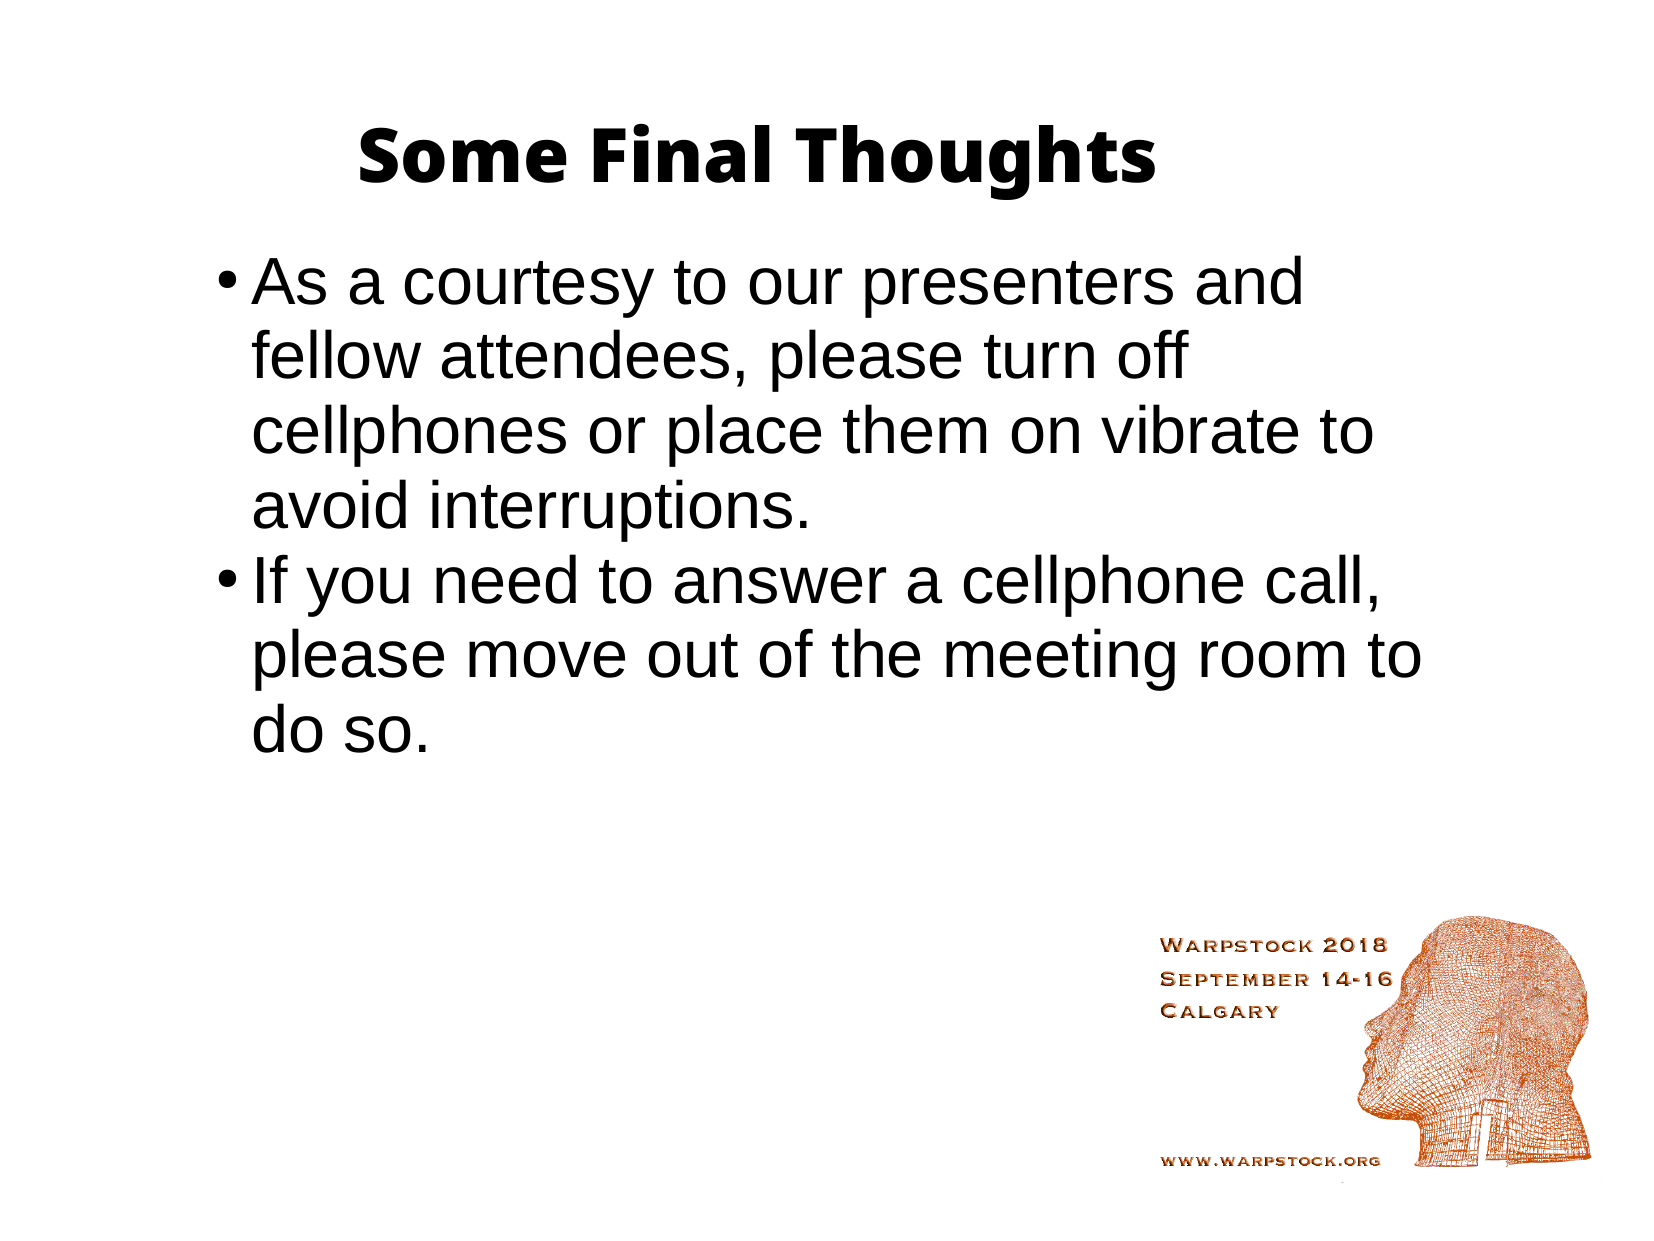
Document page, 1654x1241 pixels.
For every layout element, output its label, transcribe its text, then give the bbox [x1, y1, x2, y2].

text_box As a courtesy to our presenters and fellow attendees, please turn off cellphones or place them on vibrate to avoid interruptions. If you need to answer a cellphone call, please move out of the meeting room to do so. [200, 236, 1501, 771]
picture [1145, 909, 1604, 1183]
text_box Some Final Thoughts [342, 94, 1252, 216]
